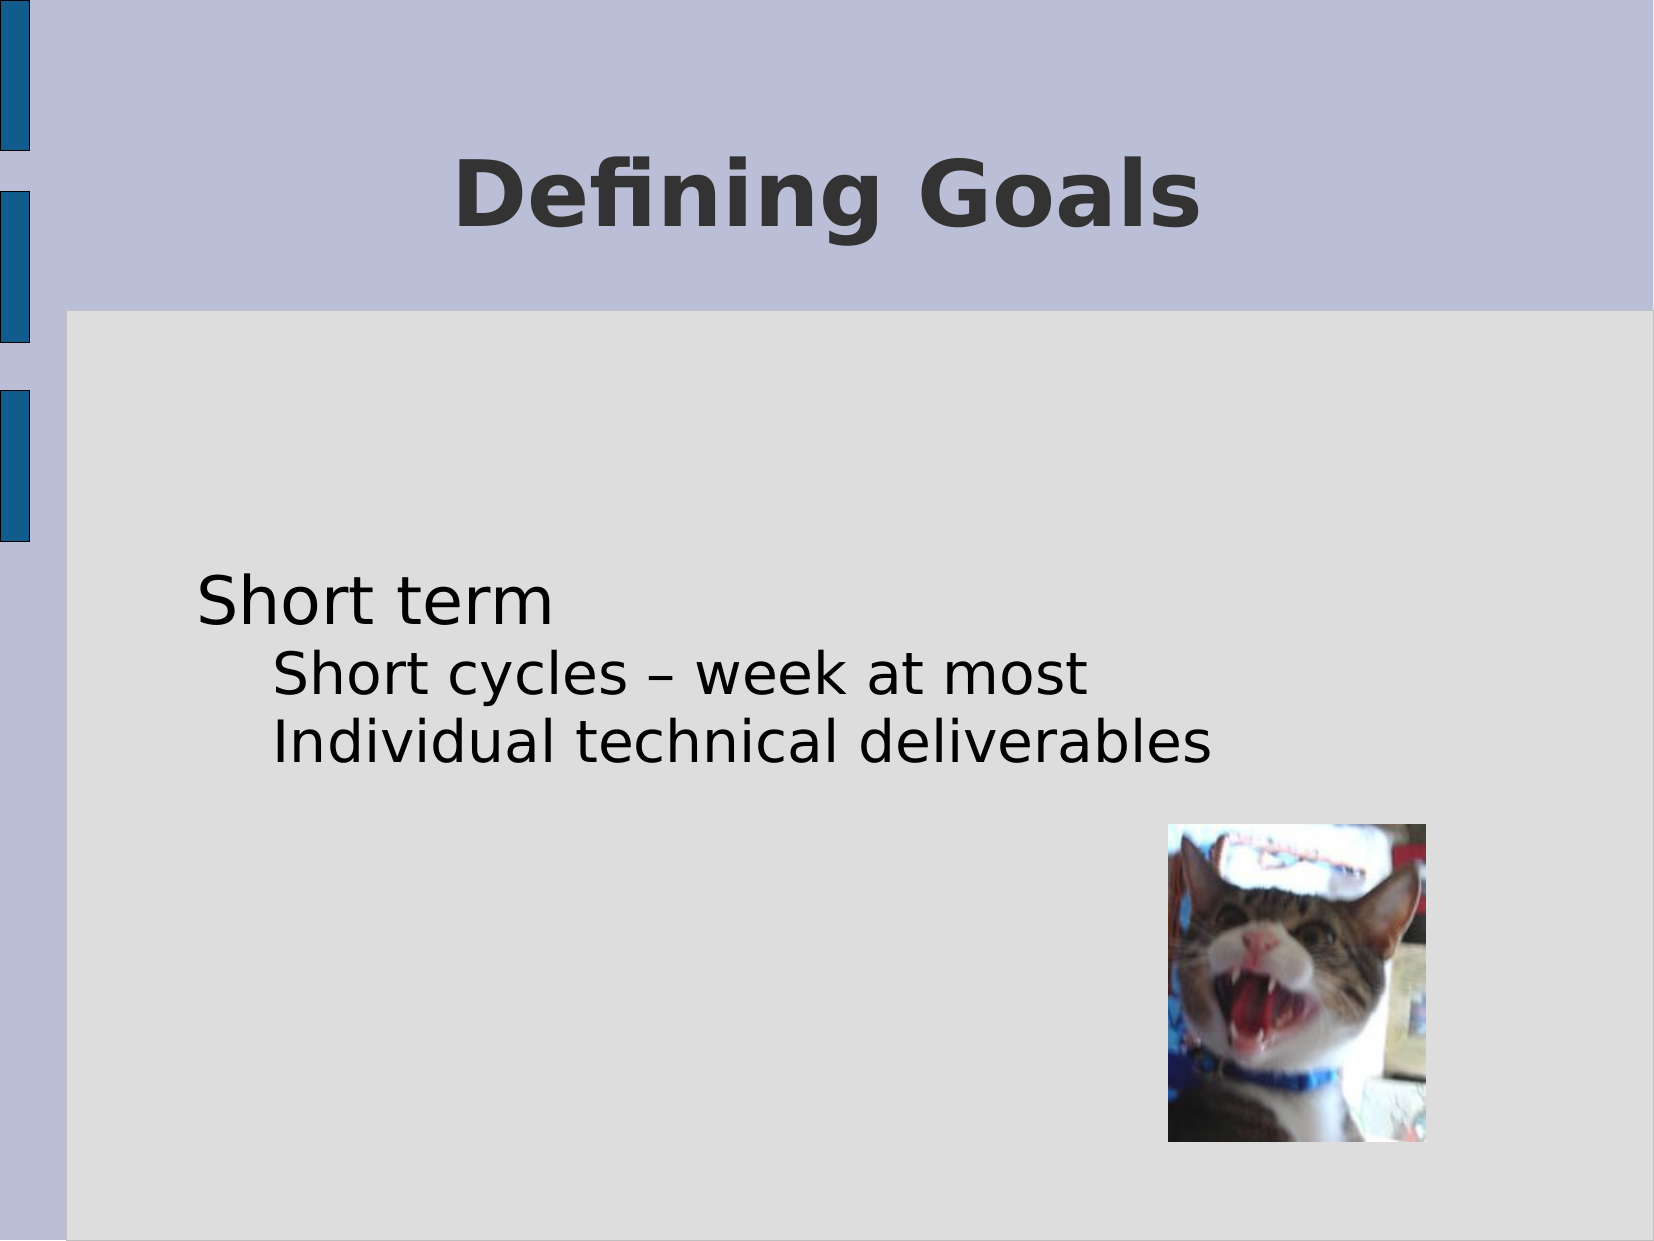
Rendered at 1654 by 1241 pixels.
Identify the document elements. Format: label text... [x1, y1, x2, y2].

list Short term Short cycles – week at most Individual technical deliverables [178, 562, 1570, 1147]
title Defining Goals [121, 91, 1534, 299]
picture [1168, 824, 1426, 1142]
